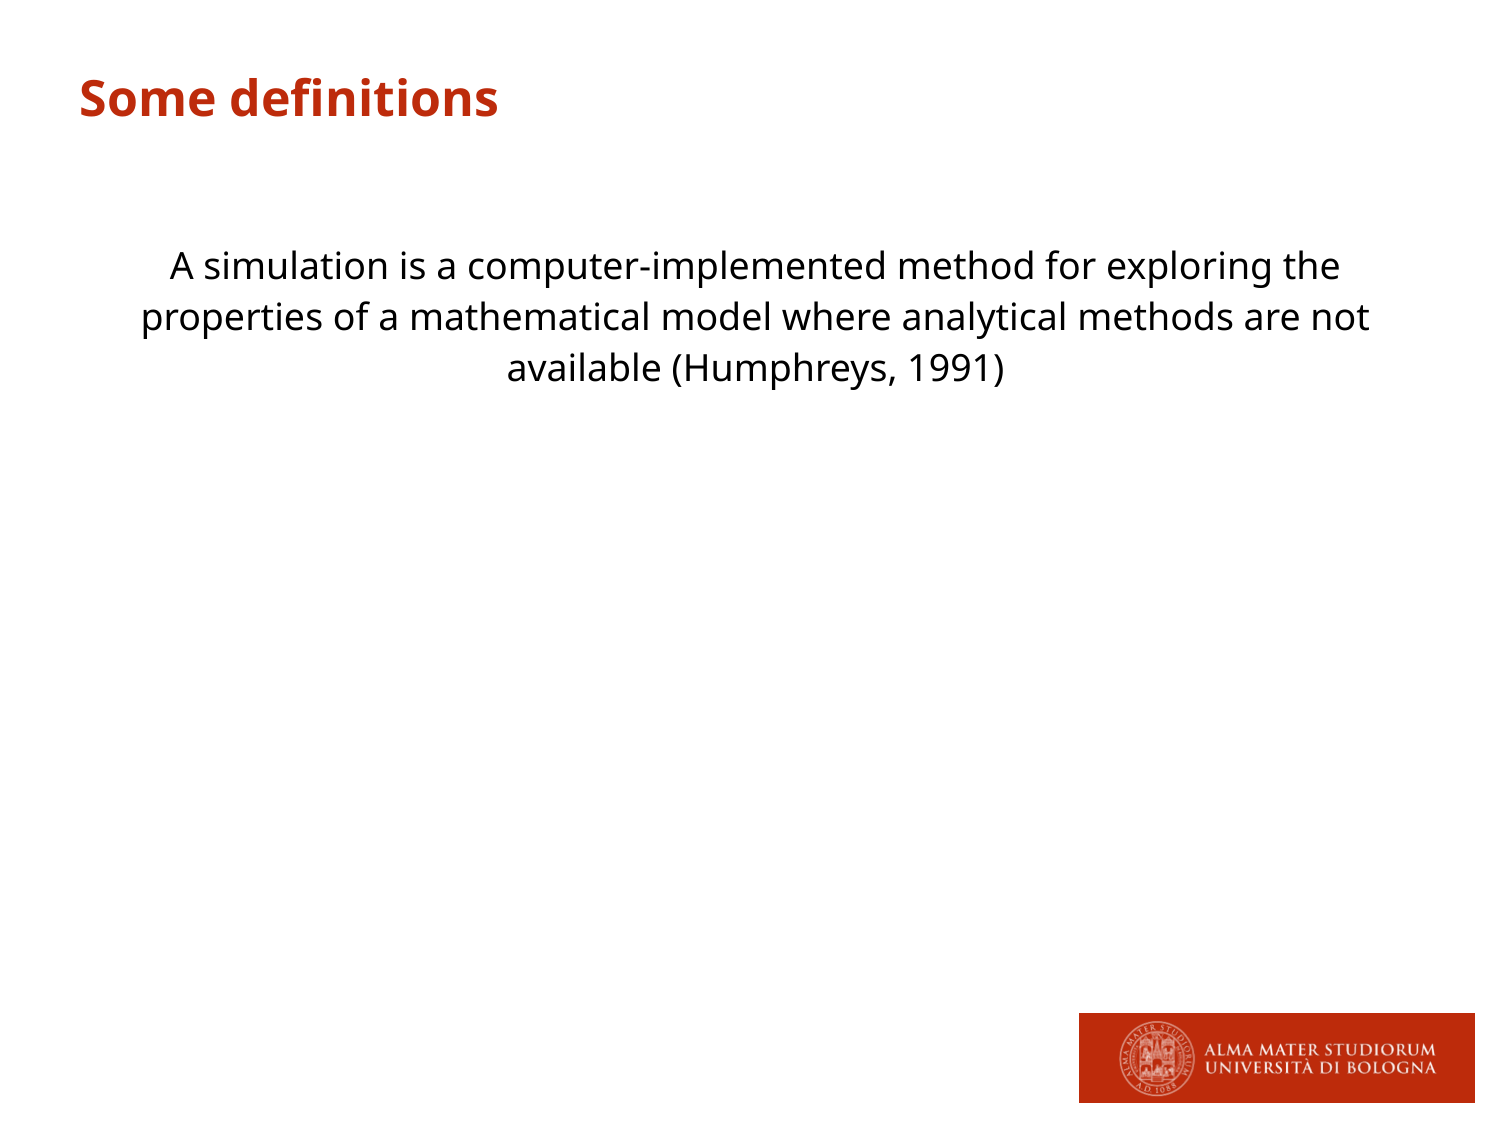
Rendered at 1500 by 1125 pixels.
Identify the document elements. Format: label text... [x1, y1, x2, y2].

list A simulation is a computer-implemented method for exploring the properties of a mathematical model where analytical methods are not available (Humphreys, 1991) [64, 231, 1447, 988]
list Some definitions [64, 78, 1447, 185]
